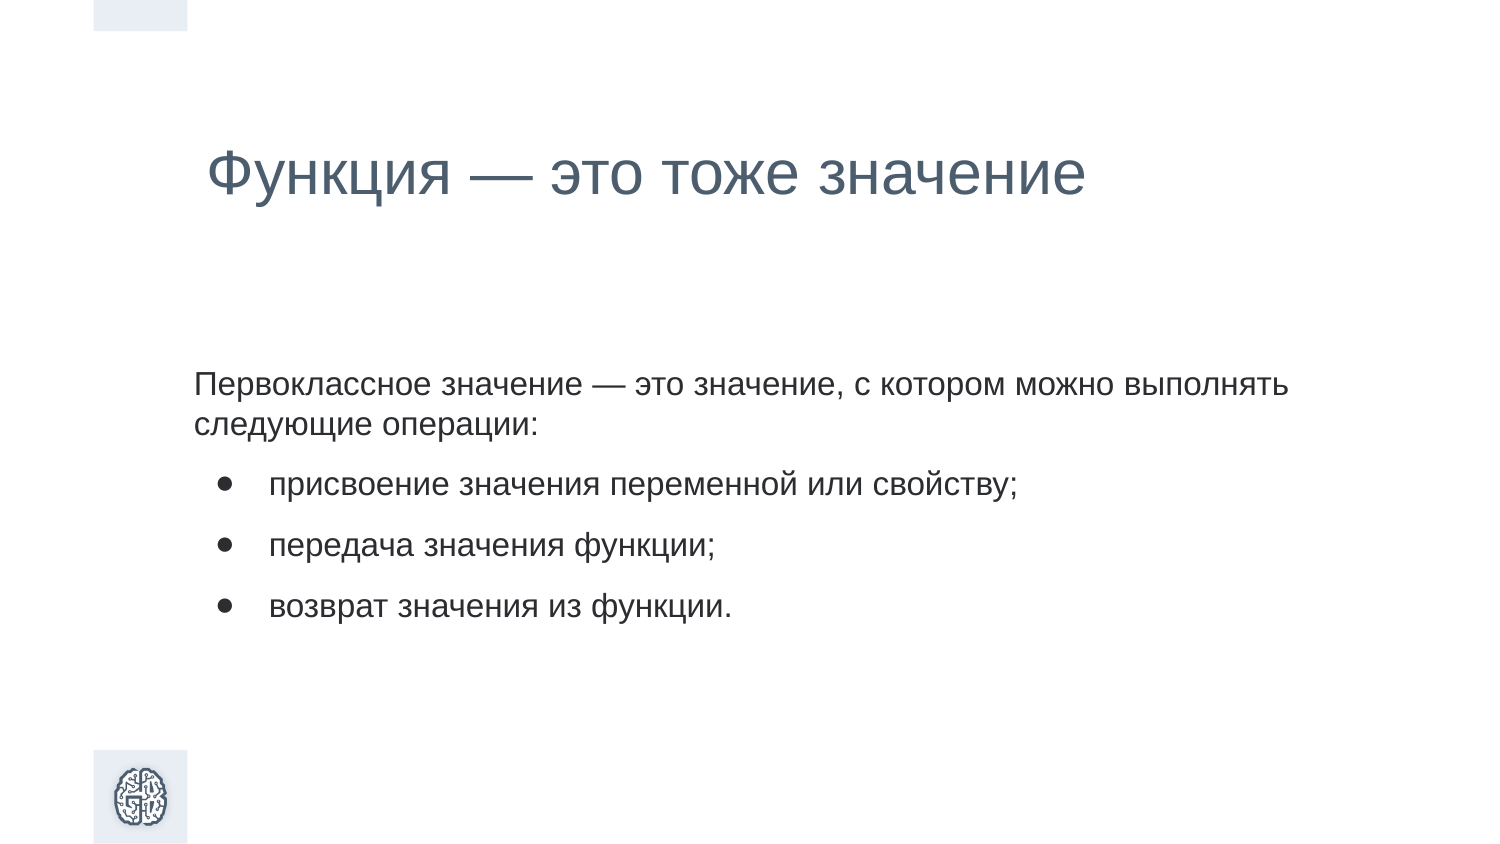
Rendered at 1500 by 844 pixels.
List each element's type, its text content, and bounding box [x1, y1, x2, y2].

text_box Первоклассное значение — это значение, с котором можно выполнять следующие операции: присвоение значения переменной или свойству; передача значения функции; возврат значения из функции. [186, 318, 1311, 668]
title Функция — это тоже значение [186, 94, 1311, 244]
picture [106, 760, 175, 834]
